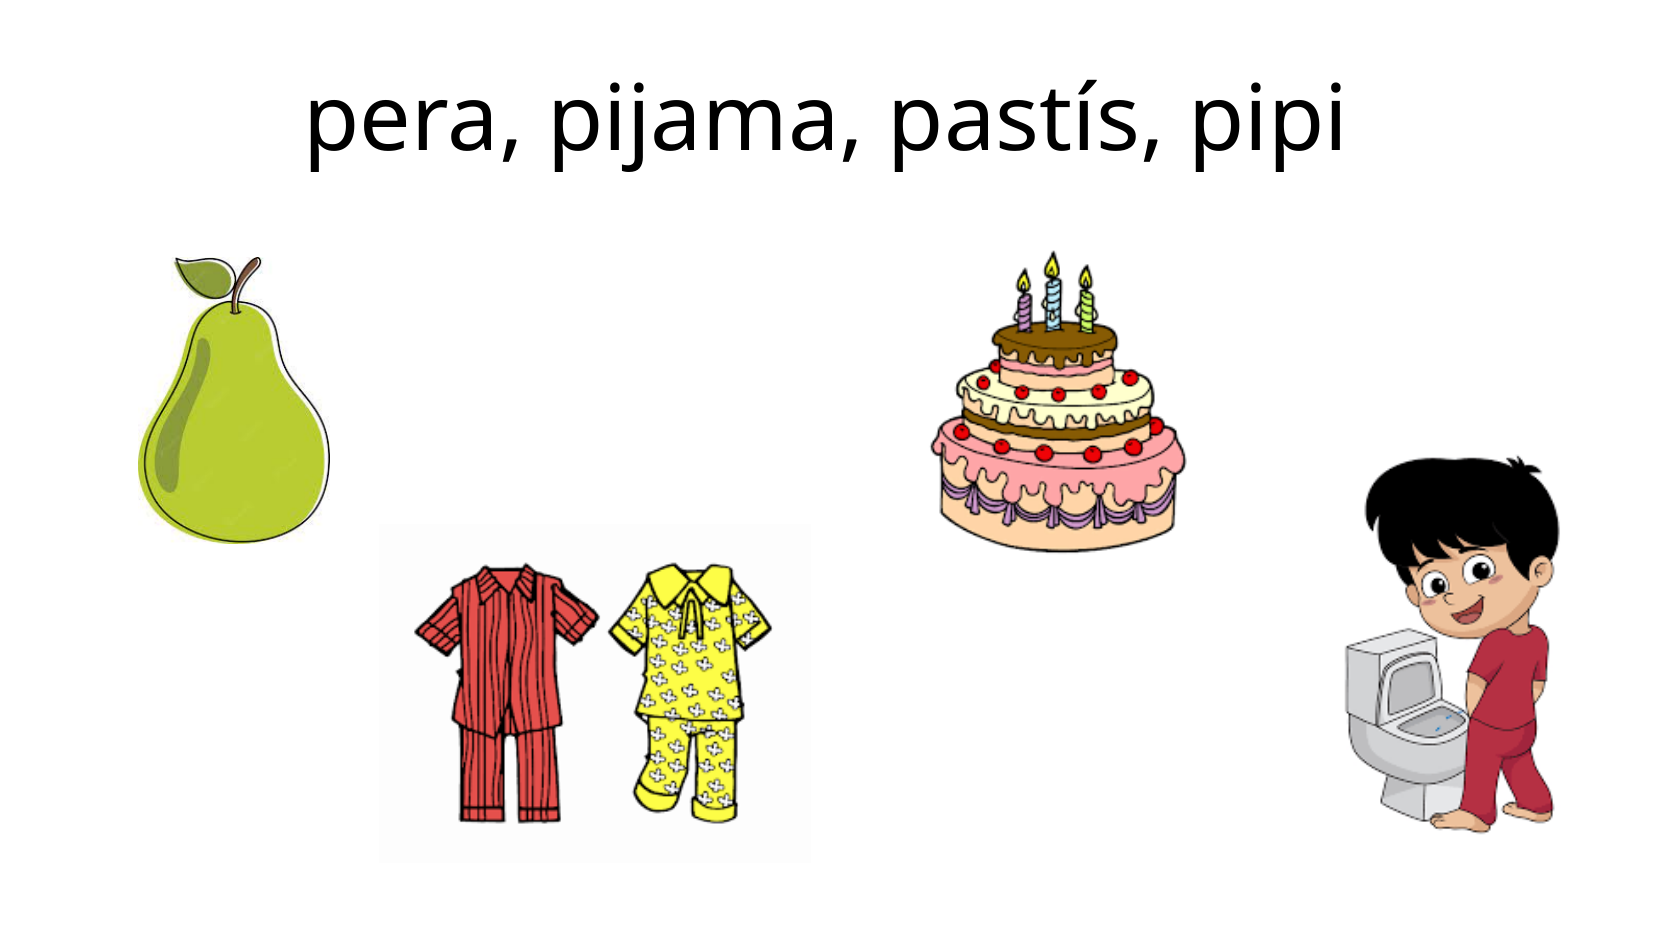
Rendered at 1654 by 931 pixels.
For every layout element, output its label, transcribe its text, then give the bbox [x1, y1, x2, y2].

picture [845, 236, 1654, 845]
title pera, pijama, pastís, pipi [82, 37, 1571, 193]
picture [379, 524, 811, 863]
picture [138, 257, 330, 544]
